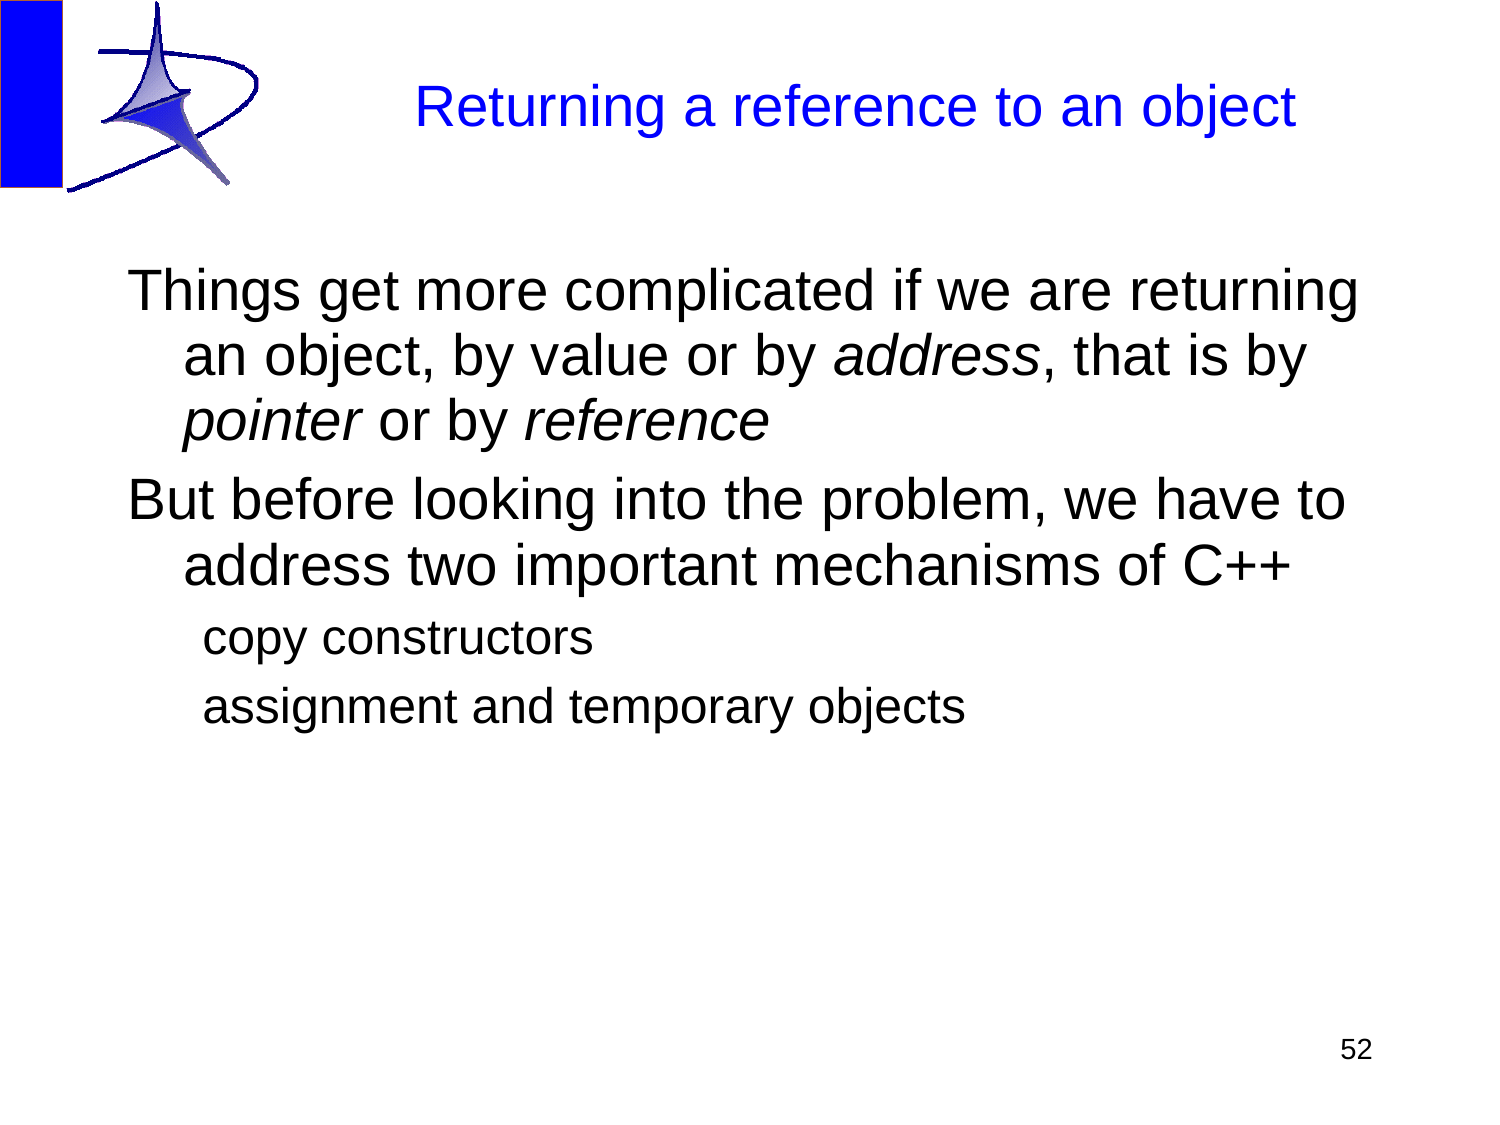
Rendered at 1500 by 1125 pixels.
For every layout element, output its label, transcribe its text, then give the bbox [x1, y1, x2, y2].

list Things get more complicated if we are returning an object, by value or by address, that is by pointer or by reference But before looking into the problem, we have to address two important mechanisms of C++ copy constructors assignment and temporary objects [112, 249, 1450, 848]
picture [62, 0, 263, 197]
title Returning a reference to an object [262, 24, 1450, 188]
